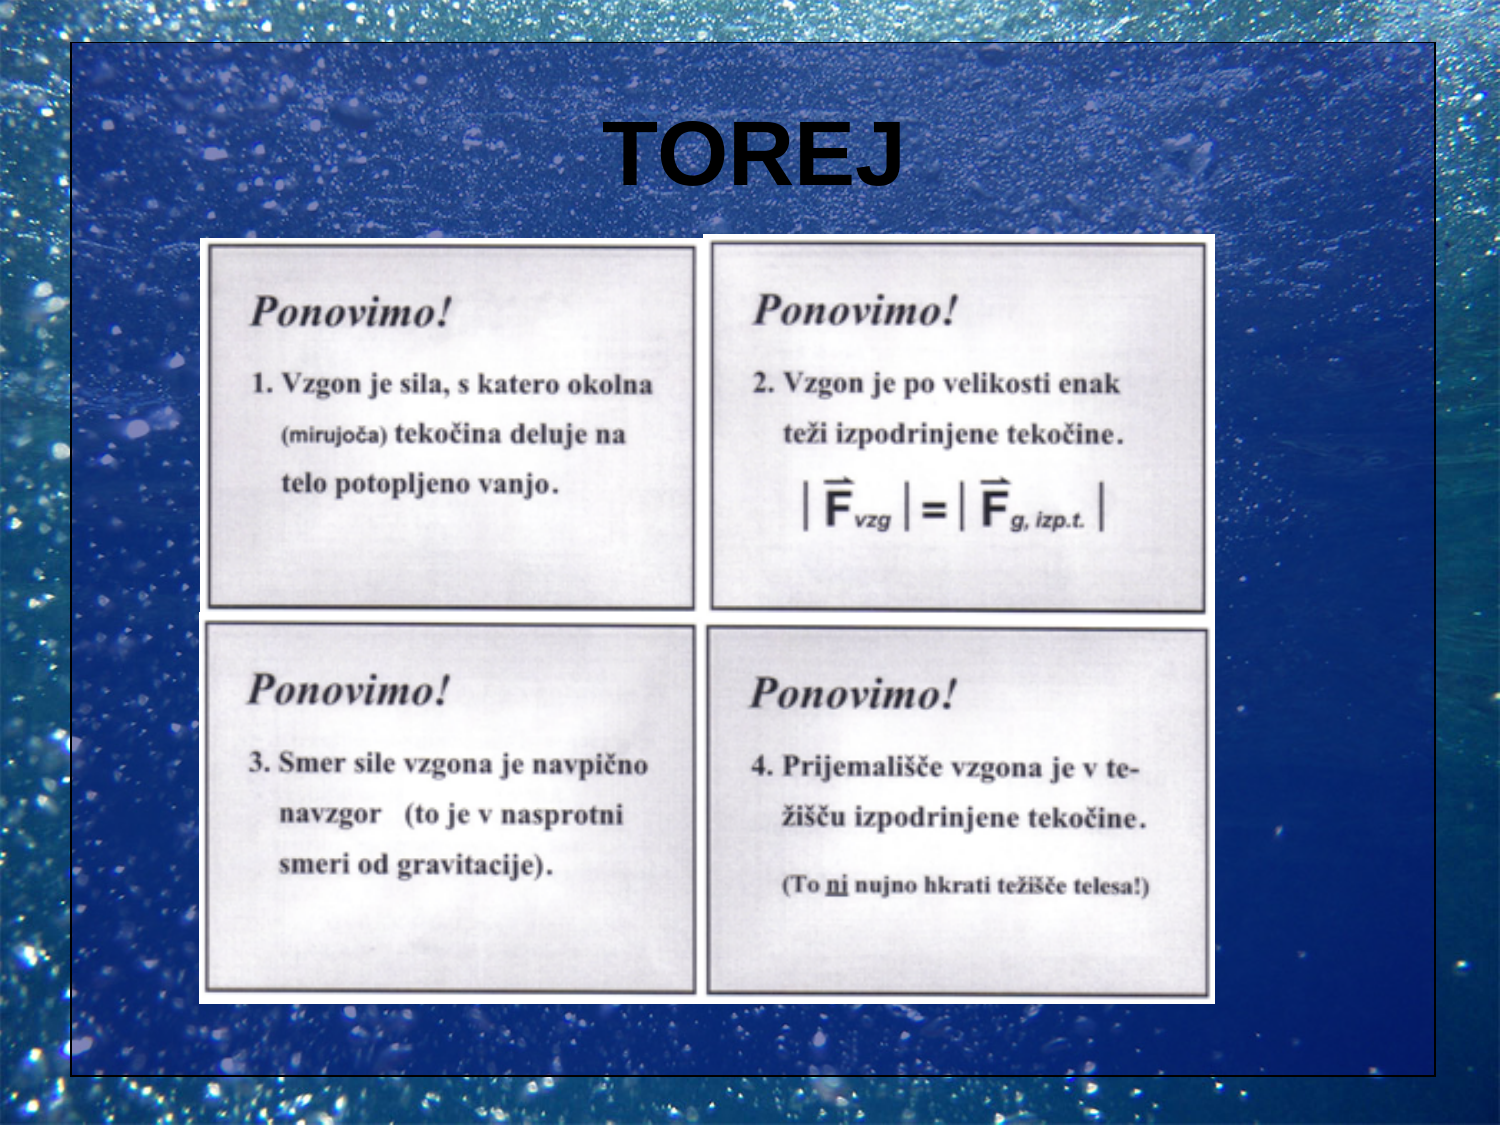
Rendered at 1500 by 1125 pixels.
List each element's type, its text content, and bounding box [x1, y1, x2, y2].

title TOREJ [75, 48, 1436, 250]
picture [0, 0, 1500, 1125]
